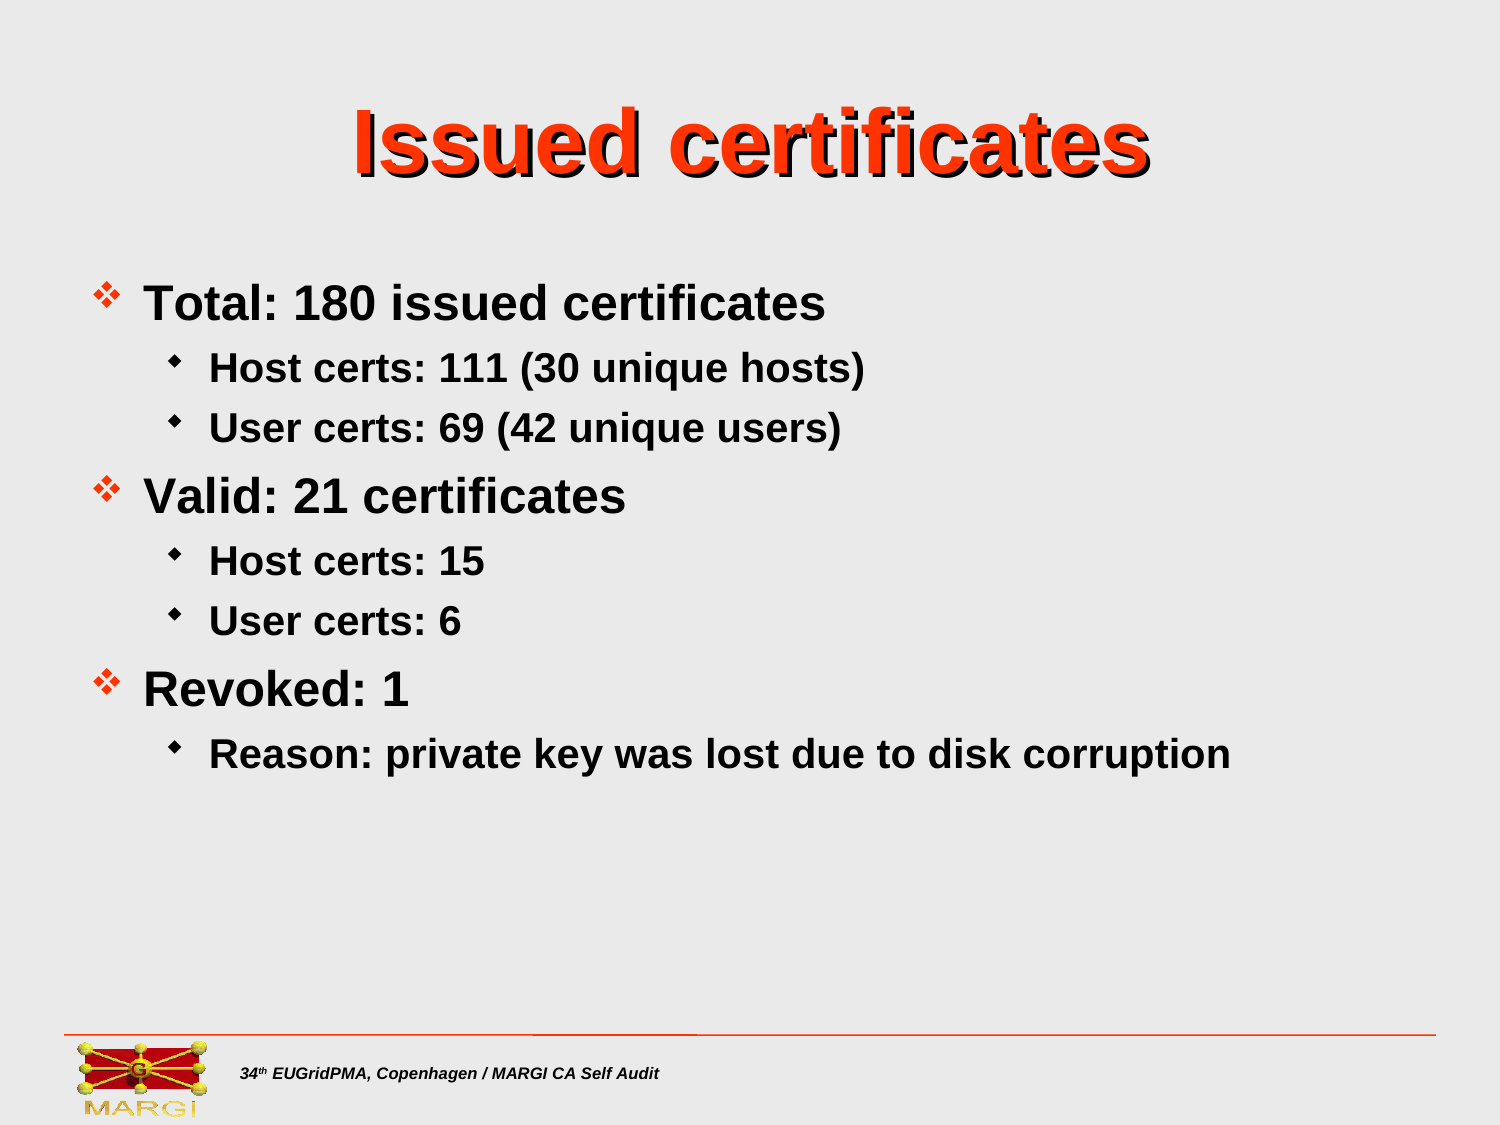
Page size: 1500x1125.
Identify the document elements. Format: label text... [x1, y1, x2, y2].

text_box Issued certificates [76, 42, 1427, 231]
picture [67, 1033, 219, 1123]
text_box Total: 180 issued certificates Host certs: 111 (30 unique hosts) User certs: 69 (42 unique users) Valid: 21 certificates Host certs: 15 User certs: 6 Revoked: 1 Reason: private key was lost due to disk corruption [75, 262, 1426, 1005]
